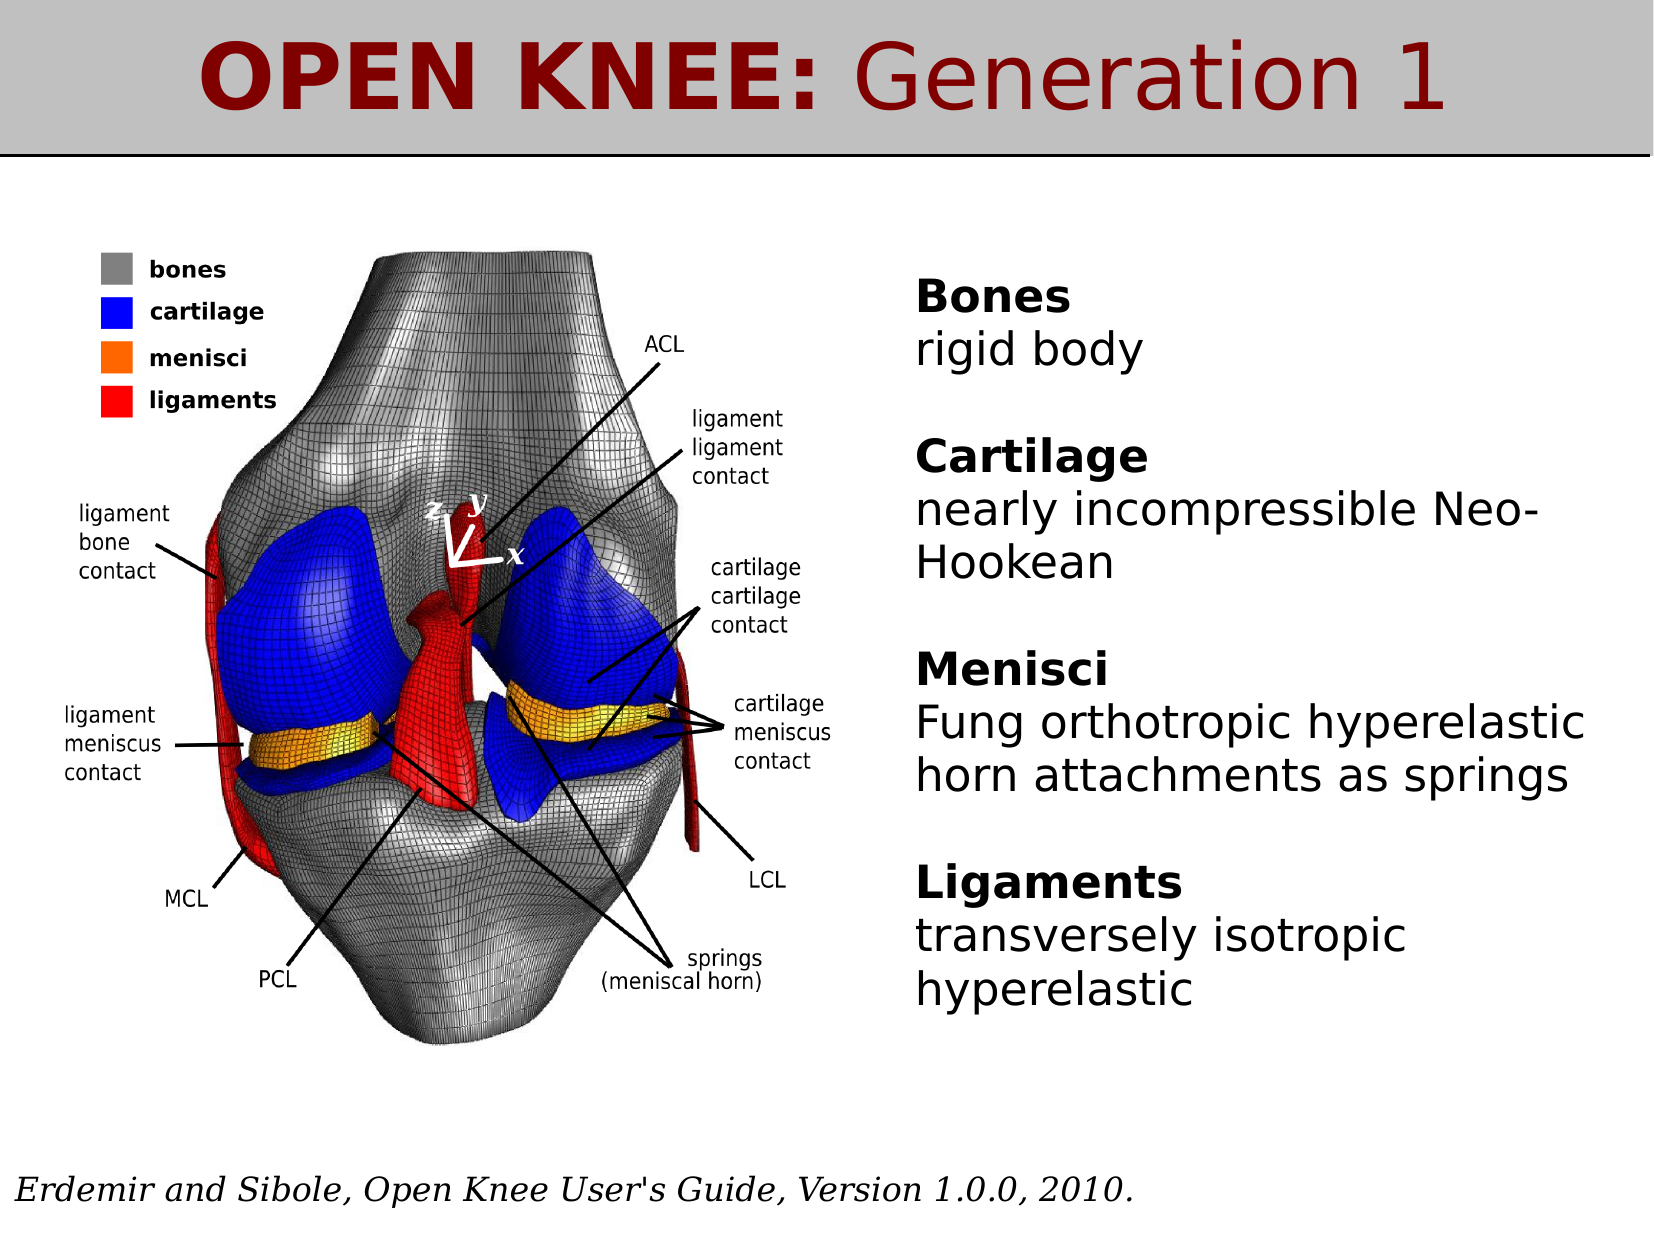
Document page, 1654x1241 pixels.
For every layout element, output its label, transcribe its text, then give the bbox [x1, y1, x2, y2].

text_box Erdemir and Sibole, Open Knee User's Guide, Version 1.0.0, 2010. [0, 1163, 1653, 1241]
text_box OPEN KNEE: Generation 1 [0, 24, 1651, 132]
text_box [0, 0, 1654, 156]
picture [57, 234, 842, 1060]
text_box Bones rigid body Cartilage nearly incompressible Neo-Hookean Menisci Fung orthotropic hyperelastic horn attachments as springs Ligaments transversely isotropic hyperelastic [900, 262, 1613, 1081]
